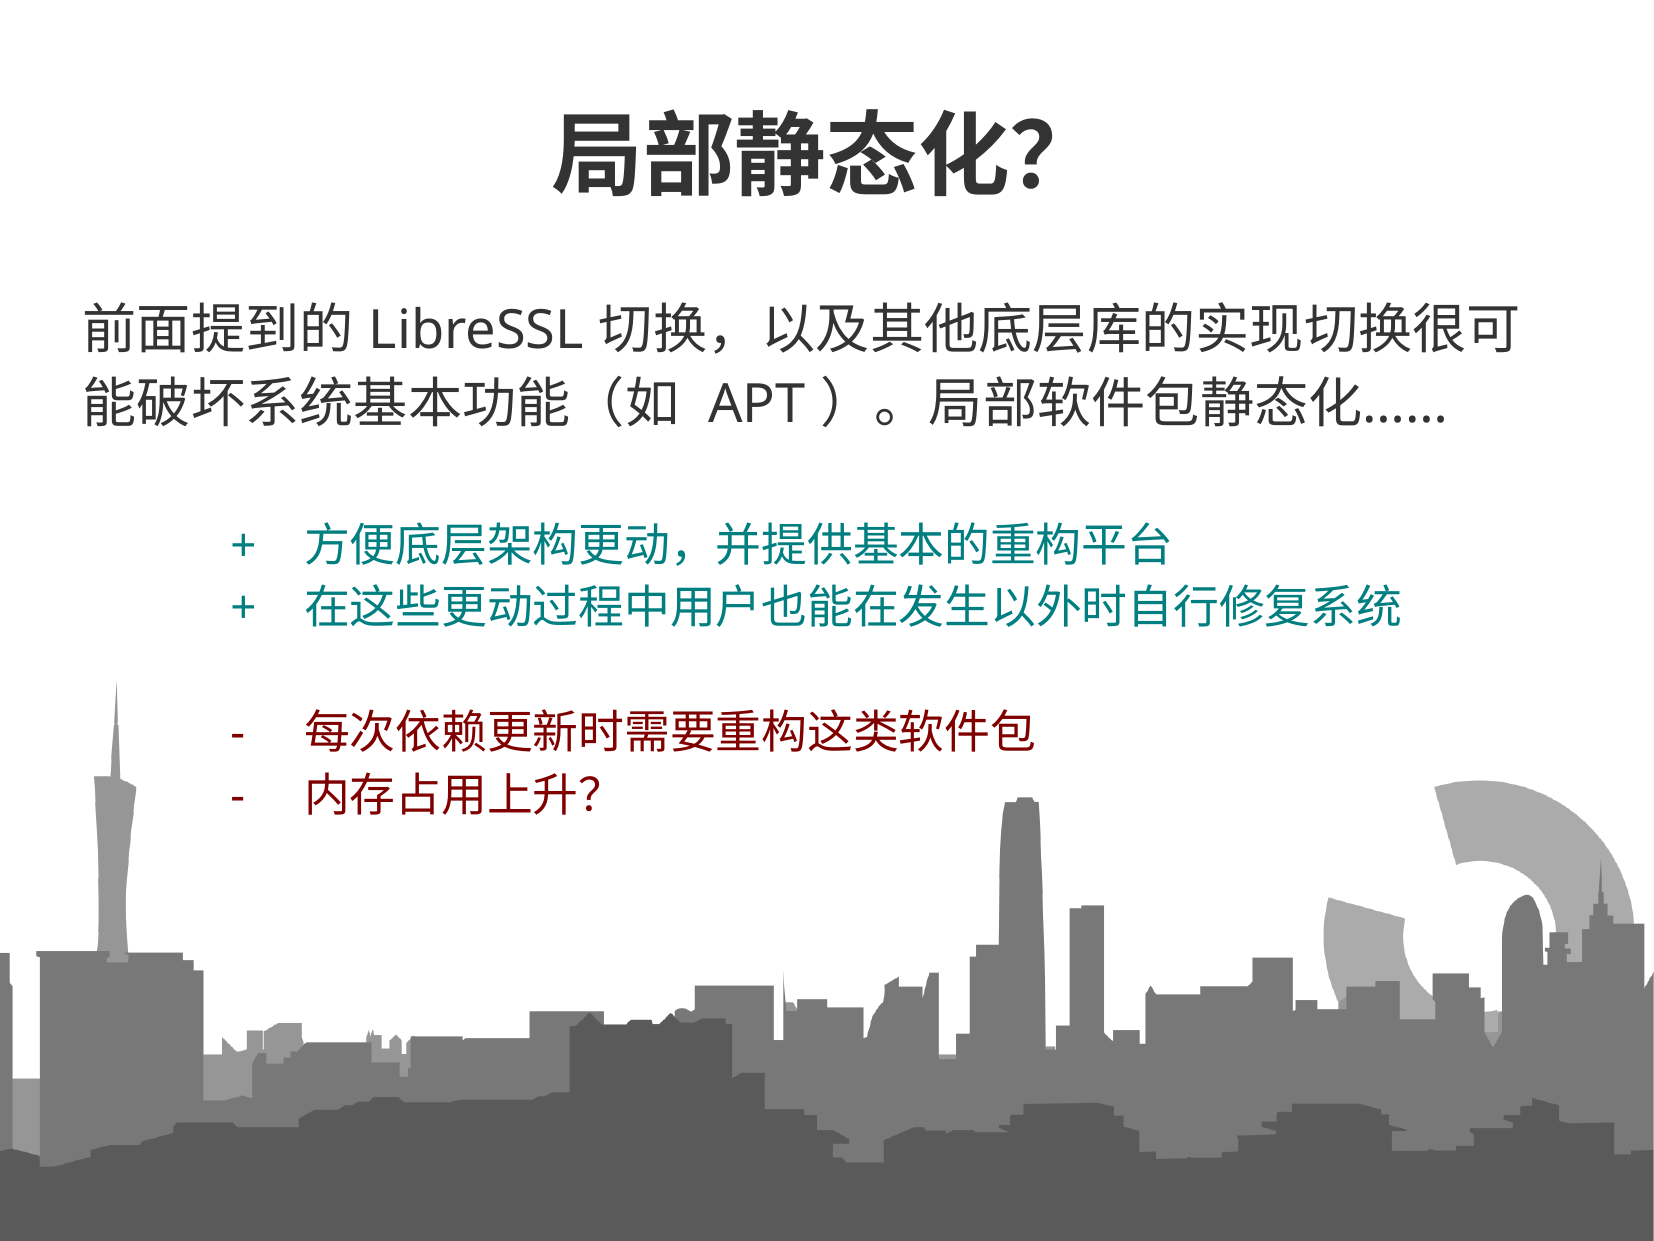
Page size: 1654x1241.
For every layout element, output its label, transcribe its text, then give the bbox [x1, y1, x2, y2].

title 局部静态化？ [82, 49, 1571, 257]
list 前面提到的LibreSSL切换，以及其他底层库的实现切换很可能破坏系统基本功能（如 APT）。局部软件包静态化…… + 方便底层架构更动，并提供基本的重构平台 + 在这些更动过程中用户也能在发生以外时自行修复系统 - 每次依赖更新时需要重构这类软件包 - 内存占用上升？ [82, 290, 1571, 1010]
picture [0, 0, 1654, 1241]
